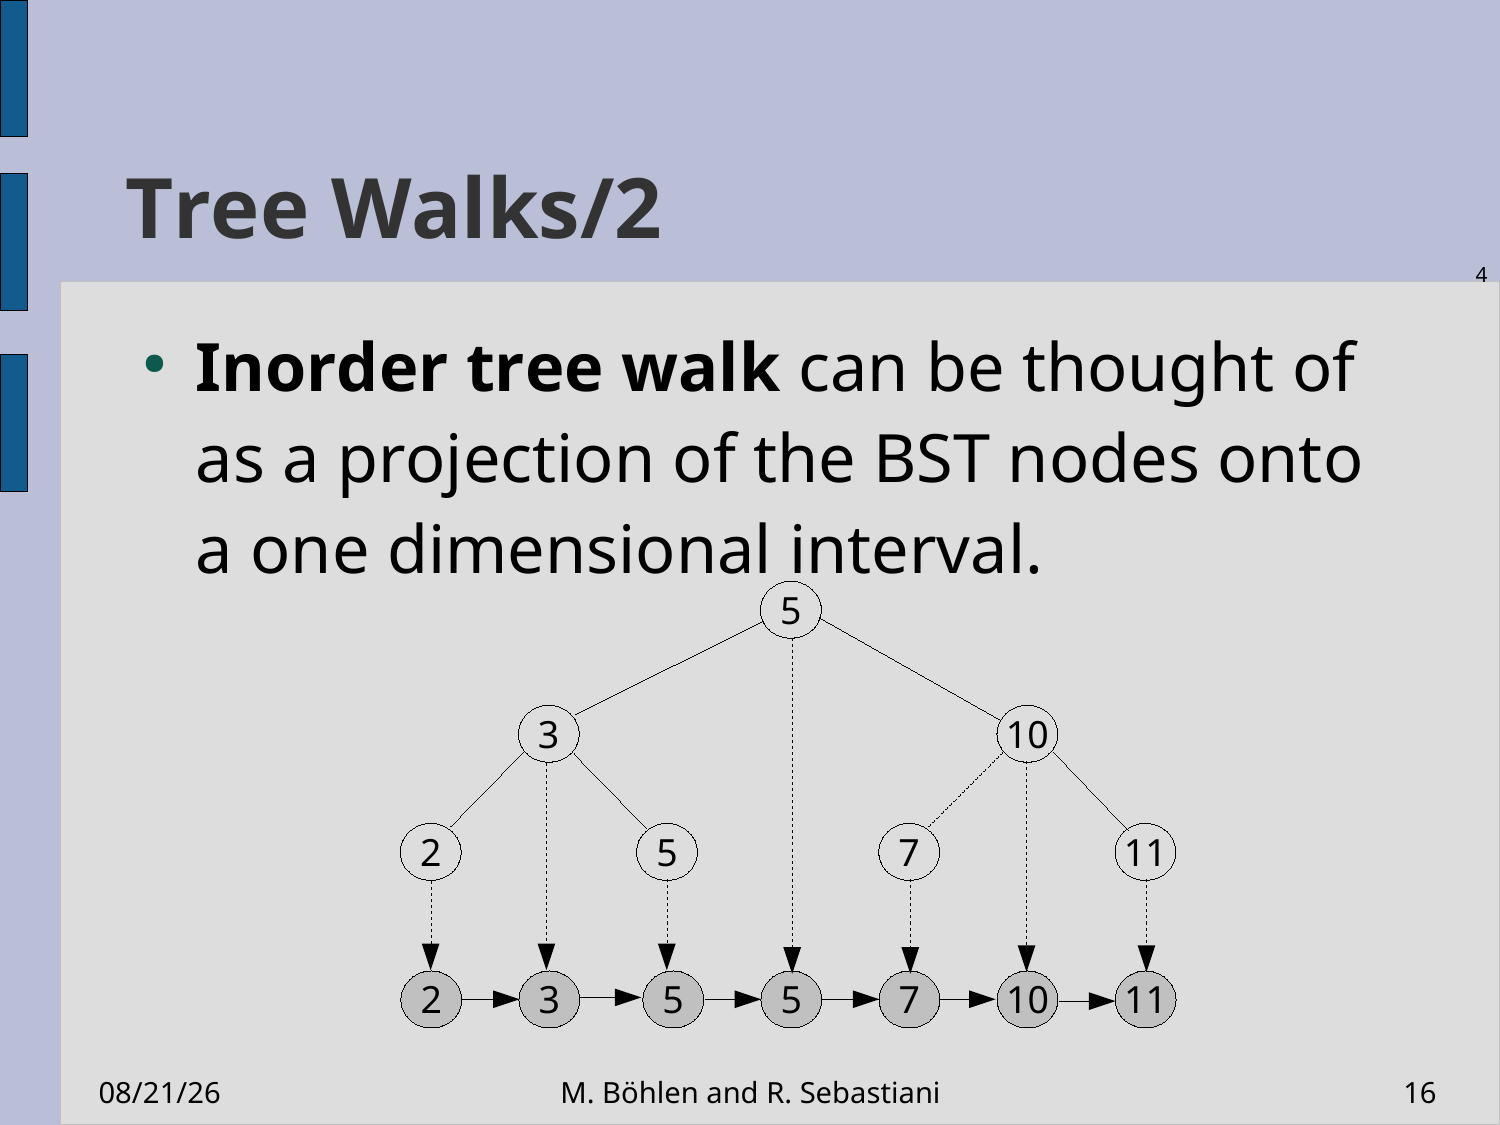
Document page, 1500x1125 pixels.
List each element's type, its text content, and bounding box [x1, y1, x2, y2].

text_box 10 [996, 705, 1058, 763]
text_box 7 [879, 970, 940, 1028]
text_box 7 [878, 823, 940, 881]
text_box 11 [1115, 970, 1177, 1028]
text_box 4 [1460, 252, 1500, 293]
text_box 2 [400, 823, 462, 881]
text_box 3 [518, 705, 580, 763]
text_box 5 [760, 971, 822, 1028]
text_box 2 [400, 970, 462, 1028]
text_box 11 [1115, 823, 1176, 881]
text_box 5 [642, 970, 704, 1028]
text_box 3 [518, 970, 580, 1028]
text_box 5 [760, 581, 822, 639]
text_box 5 [636, 823, 698, 881]
title Tree Walks/2 [110, 67, 1392, 271]
text_box 10 [997, 970, 1058, 1028]
list Inorder tree walk can be thought of as a projection of the BST nodes onto a one dimensional interval. [110, 312, 1392, 570]
